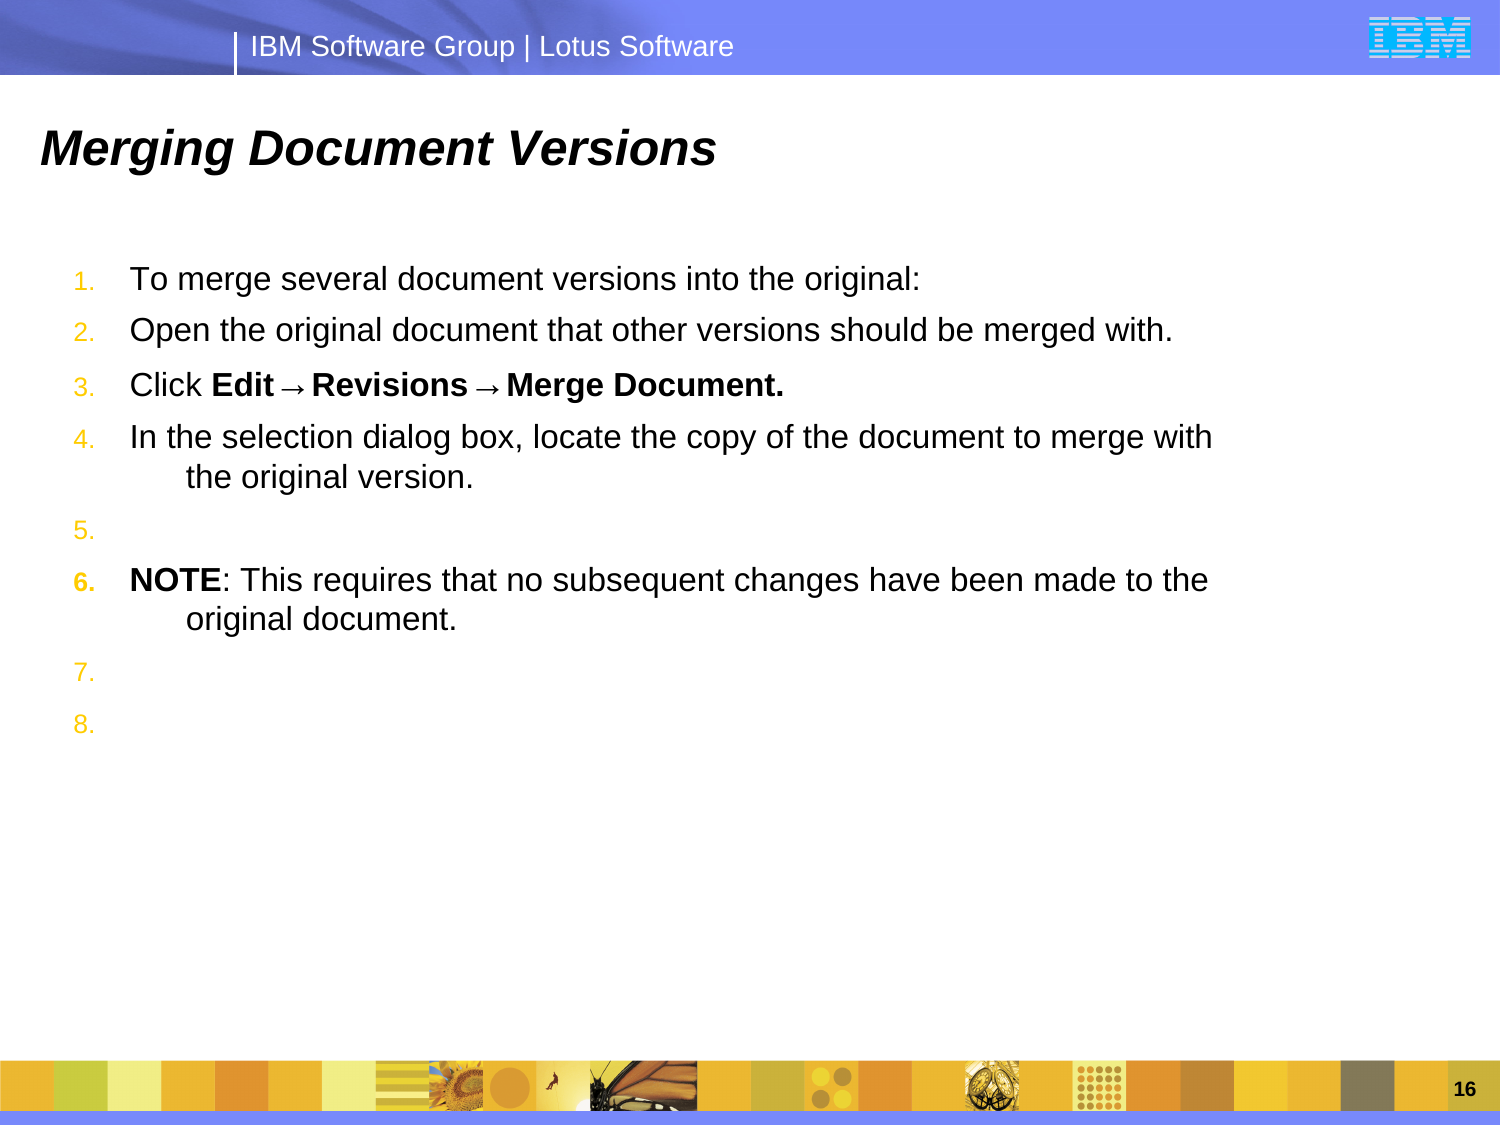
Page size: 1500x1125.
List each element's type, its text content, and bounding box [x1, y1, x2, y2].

picture [0, 1060, 1500, 1111]
picture [0, 0, 1500, 75]
text_box To merge several document versions into the original: Open the original document that other versions should be merged with. Click Edit→Revisions→Merge Document. In the selection dialog box, locate the copy of the document to merge with the original version. NOTE: This requires that no subsequent changes have been made to the original document. [58, 249, 1282, 813]
title Merging Document Versions [25, 114, 1378, 197]
